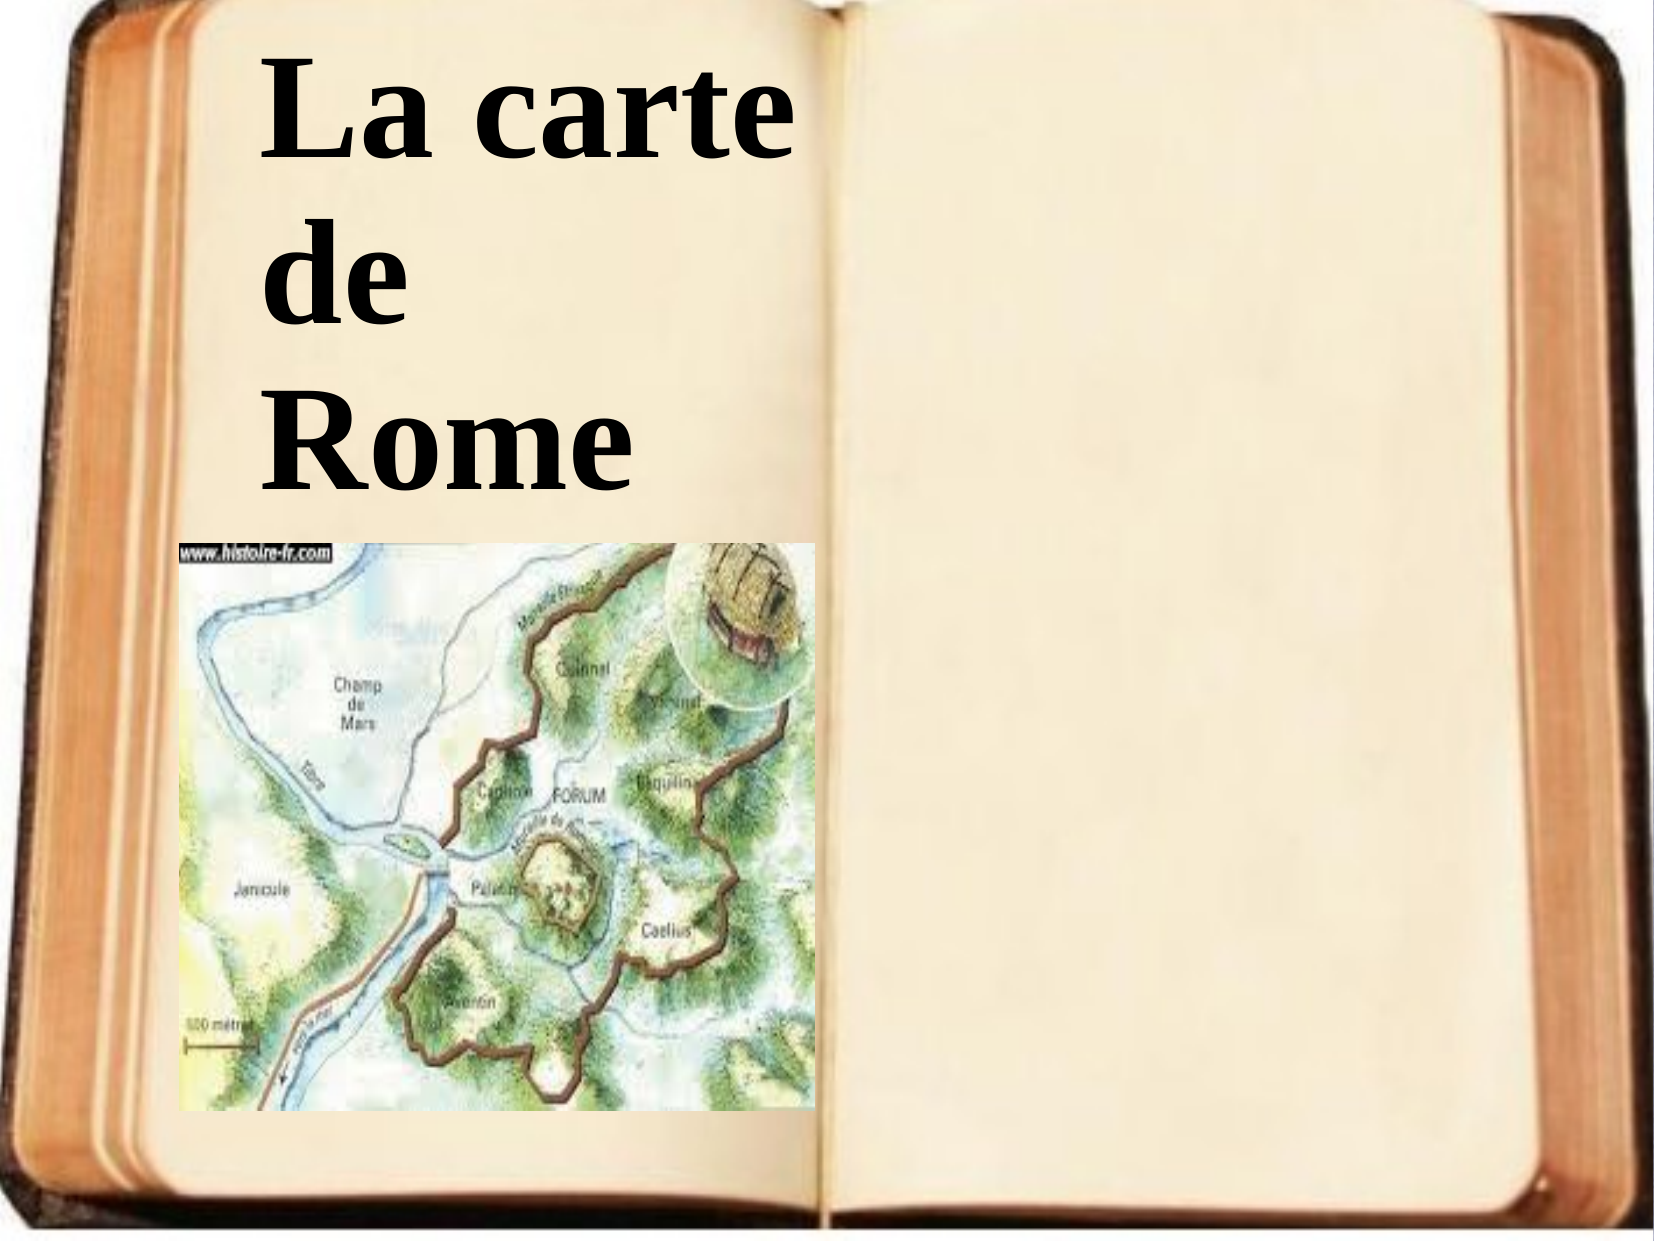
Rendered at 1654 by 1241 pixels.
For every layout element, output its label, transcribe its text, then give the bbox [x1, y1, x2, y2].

picture [0, 0, 1654, 1241]
title La carte de Rome [259, 23, 1654, 523]
